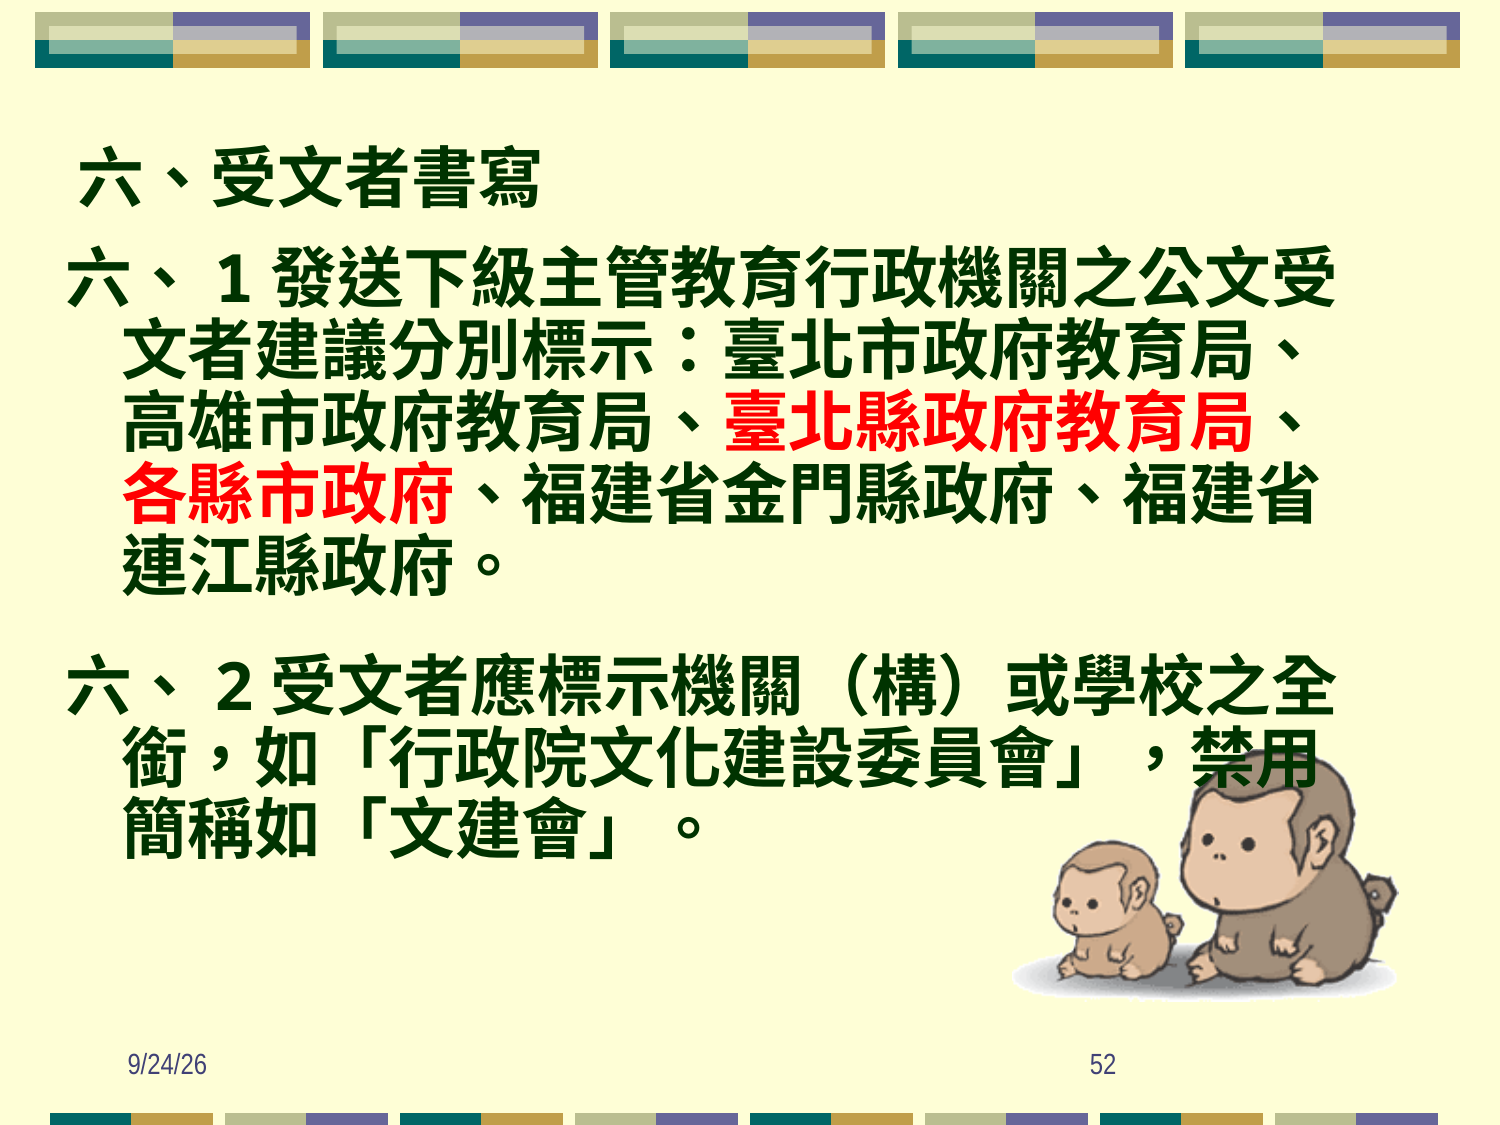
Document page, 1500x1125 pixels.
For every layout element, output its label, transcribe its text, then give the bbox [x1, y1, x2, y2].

text_box [1012, 50, 1463, 150]
text_box [112, 1012, 426, 1088]
text_box 六、1發送下級主管教育行政機關之公文受文者建議分別標示：臺北市政府教育局、高雄市政府教育局、臺北縣政府教育局、各縣市政府、福建省金門縣政府、福建省連江縣政府。 六、2受文者應標示機關（構）或學校之全銜，如「行政院文化建設委員會」，禁用簡稱如「文建會」。 [50, 238, 1363, 825]
list [50, 99, 1263, 238]
picture [1012, 750, 1399, 1002]
text_box 六、受文者書寫 [62, 137, 600, 237]
text_box [1074, 1012, 1388, 1088]
